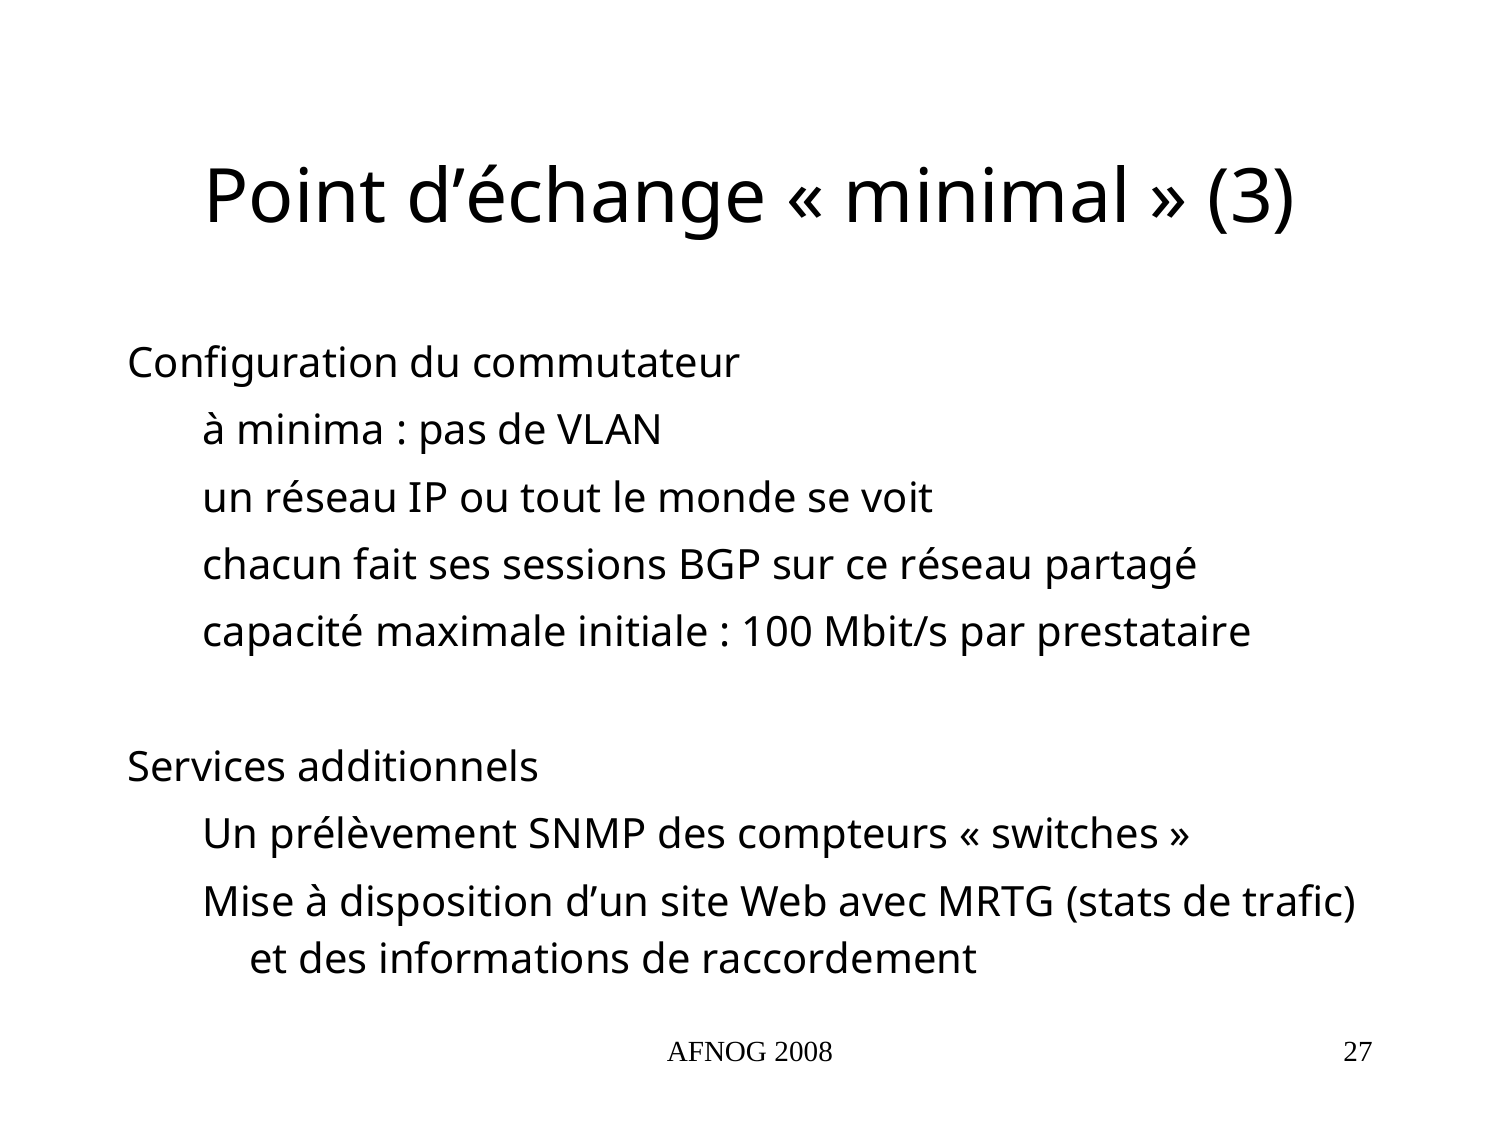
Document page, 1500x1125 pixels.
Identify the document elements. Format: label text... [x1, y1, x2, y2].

title Point d’échange « minimal » (3) [112, 99, 1388, 288]
text_box AFNOG 2008 [512, 1025, 988, 1101]
list Configuration du commutateur à minima : pas de VLAN un réseau IP ou tout le monde se voit chacun fait ses sessions BGP sur ce réseau partagé capacité maximale initiale : 100 Mbit/s par prestataire Services additionnels Un prélèvement SNMP des compteurs « switches » Mise à disposition d’un site Web avec MRTG (stats de trafic) et des informations de raccordement [112, 324, 1388, 1001]
text_box <number> [1074, 1025, 1388, 1101]
